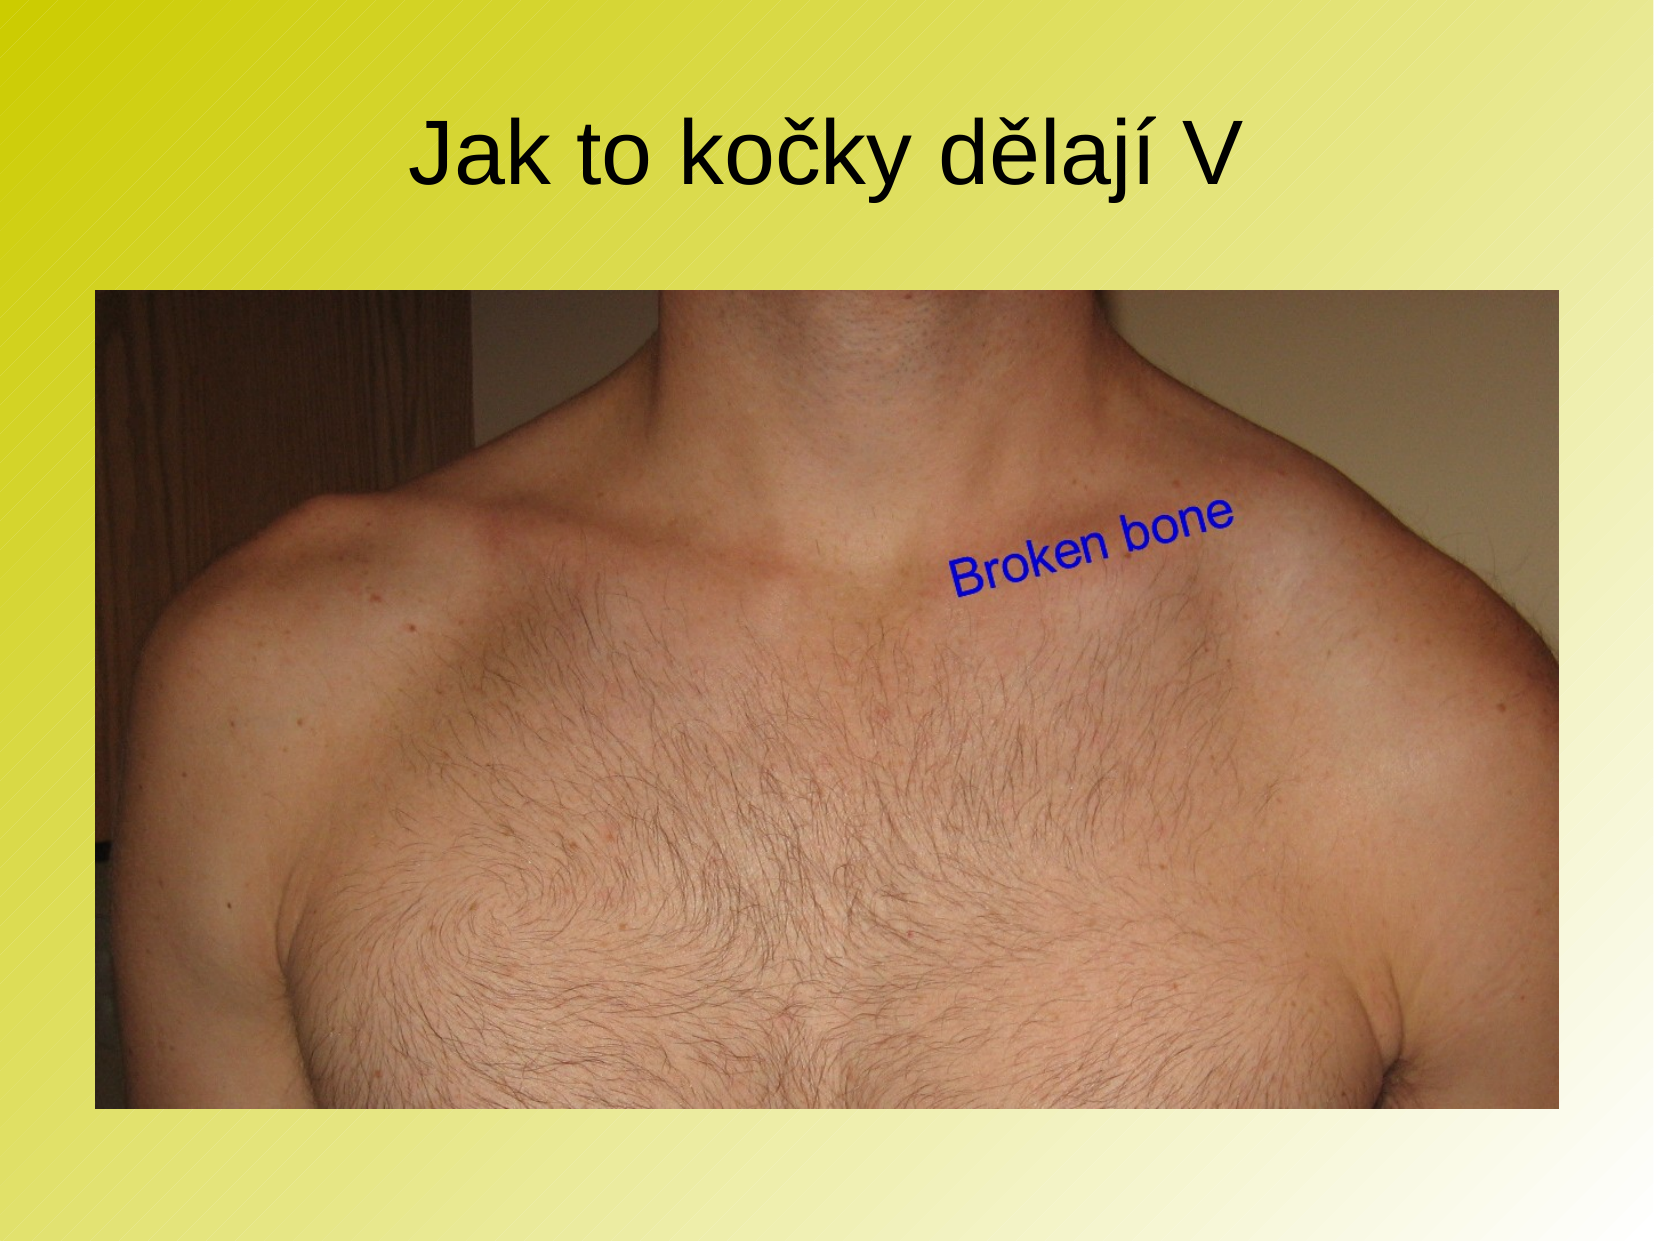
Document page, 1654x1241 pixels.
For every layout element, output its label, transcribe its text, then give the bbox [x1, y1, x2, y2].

title Jak to kočky dělají V [82, 49, 1571, 257]
picture [95, 290, 1559, 1109]
